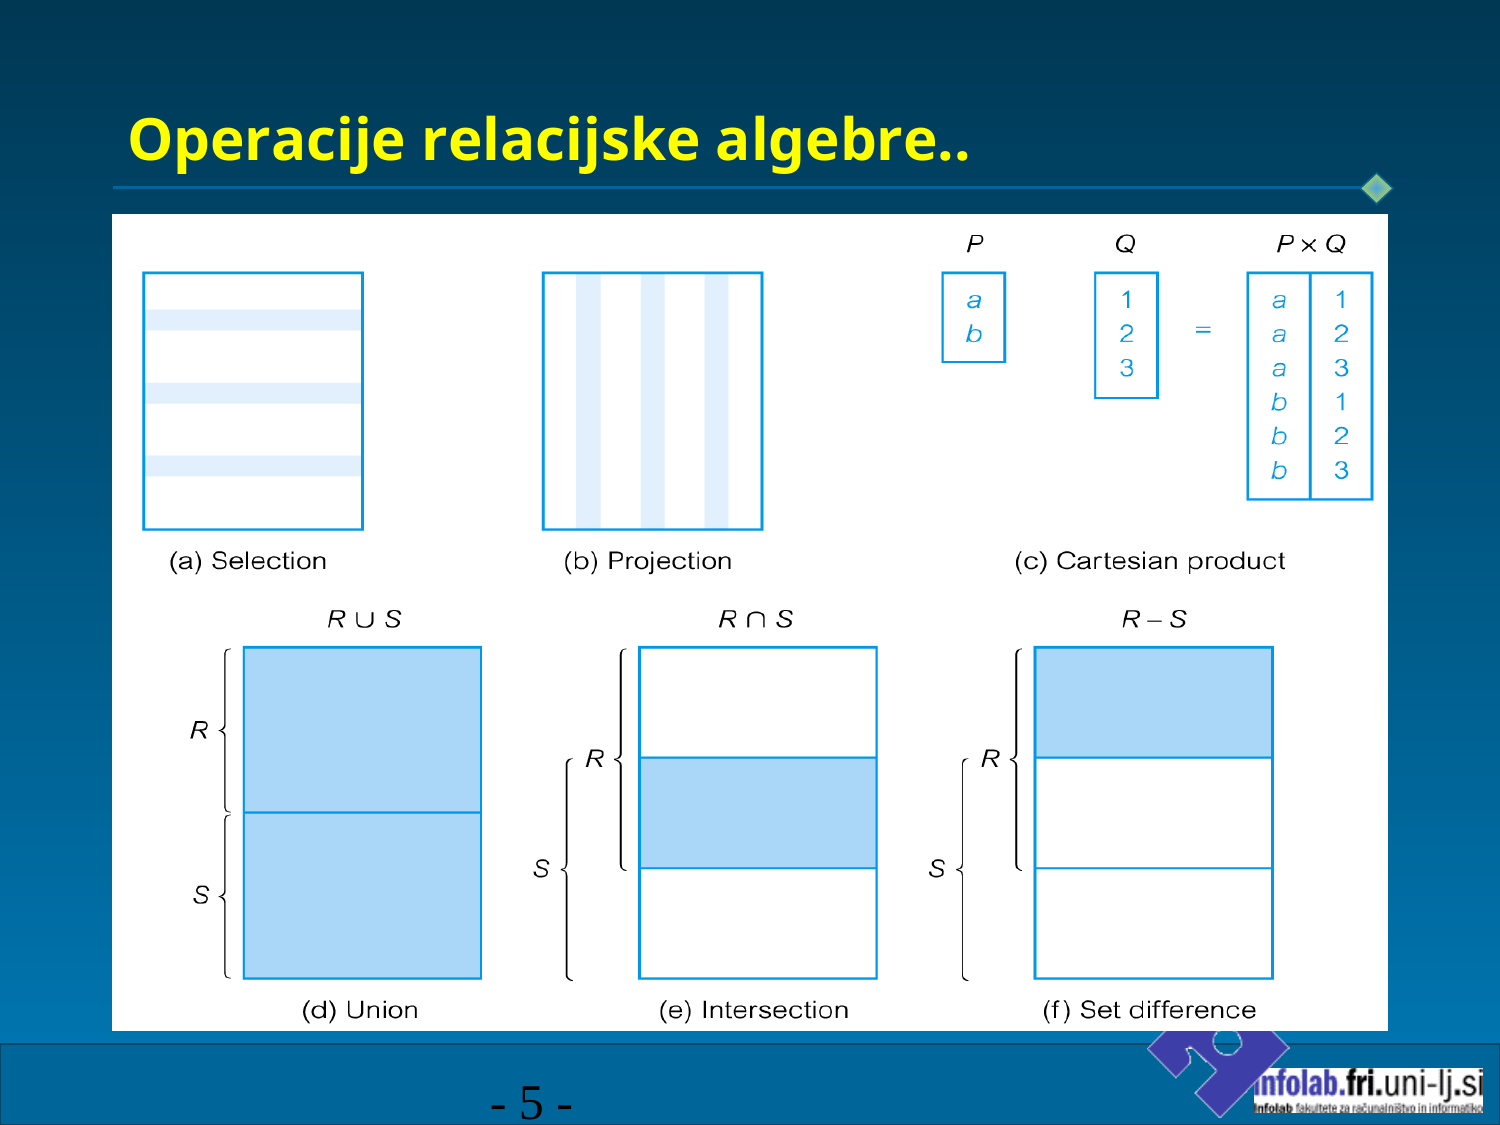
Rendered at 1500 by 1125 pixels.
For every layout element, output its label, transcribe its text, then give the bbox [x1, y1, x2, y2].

picture [113, 215, 1482, 1117]
title Operacije relacijske algebre.. [112, 94, 1388, 181]
